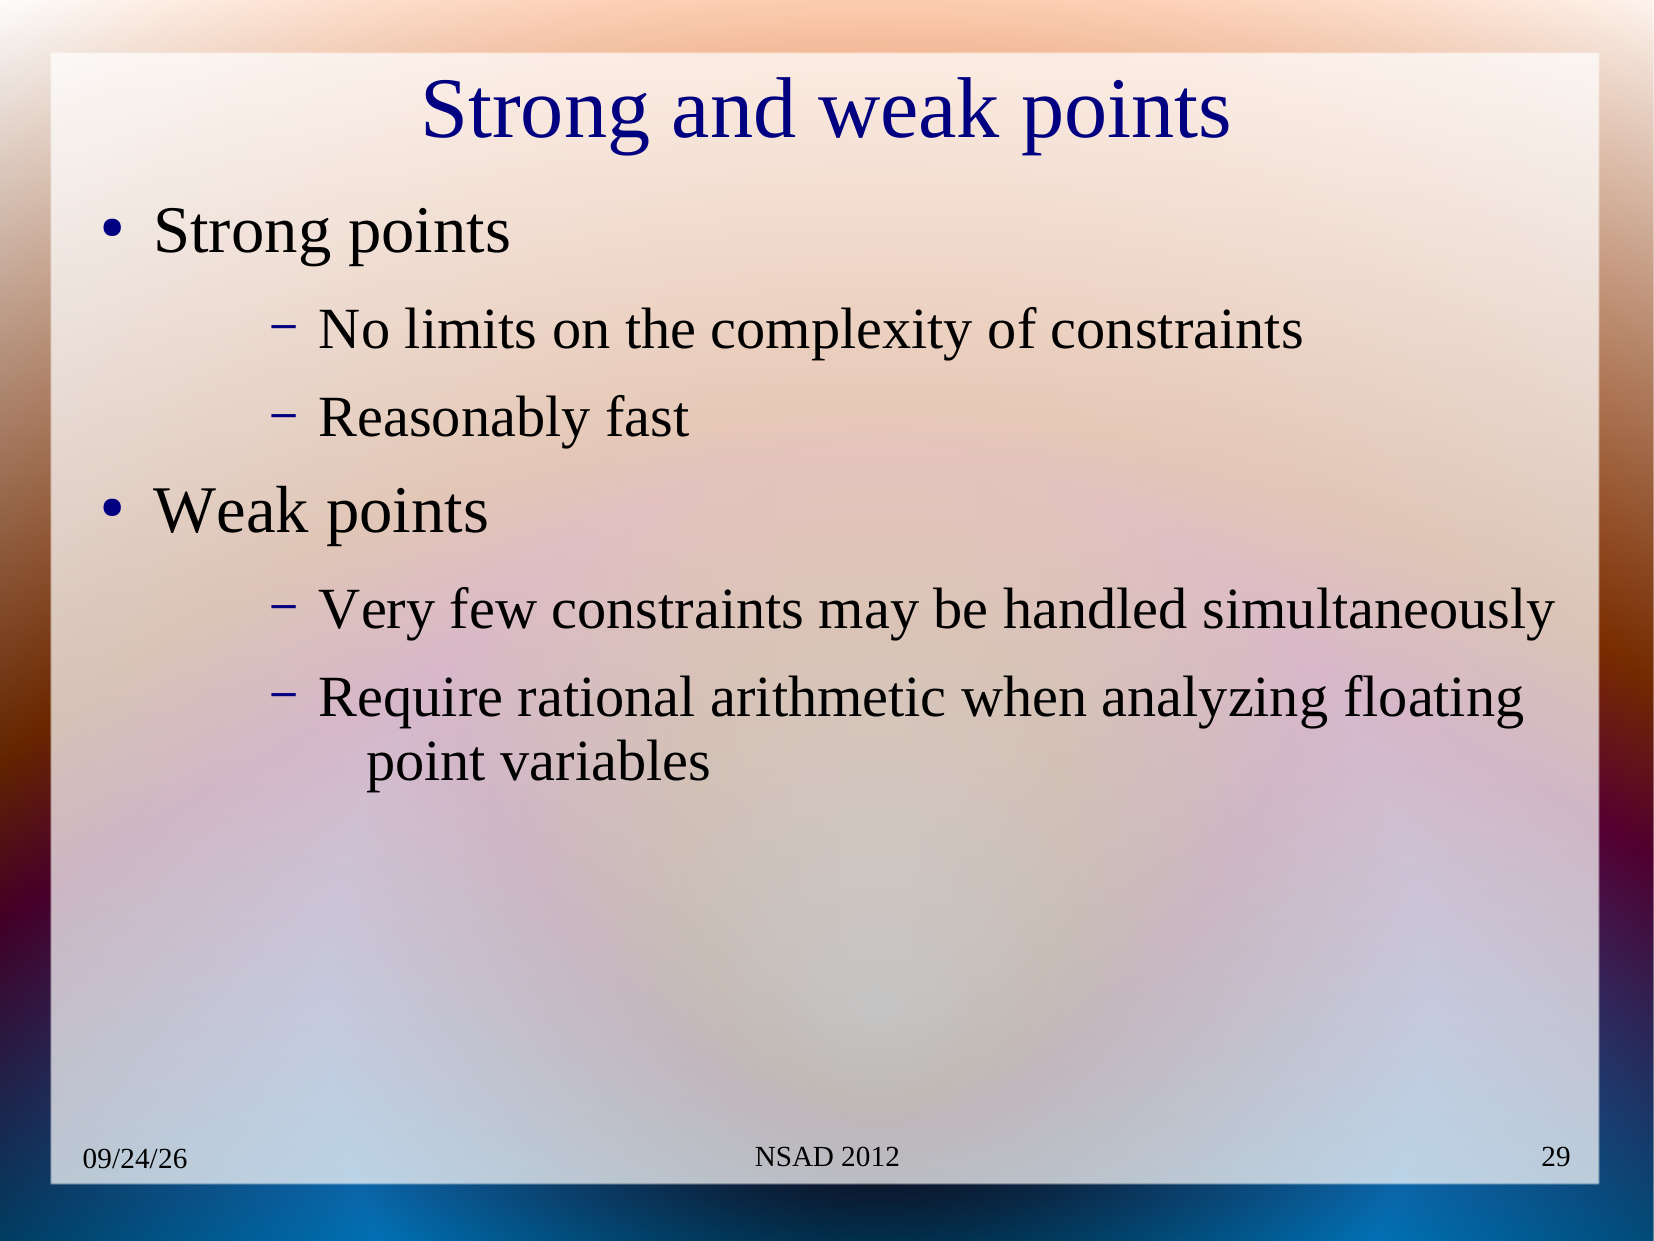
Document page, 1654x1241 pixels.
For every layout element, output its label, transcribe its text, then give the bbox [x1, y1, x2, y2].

picture [0, 0, 1654, 1241]
list Strong points No limits on the complexity of constraints Reasonably fast Weak points Very few constraints may be handled simultaneously Require rational arithmetic when analyzing floating point variables [82, 192, 1571, 1125]
title Strong and weak points [82, 60, 1571, 156]
